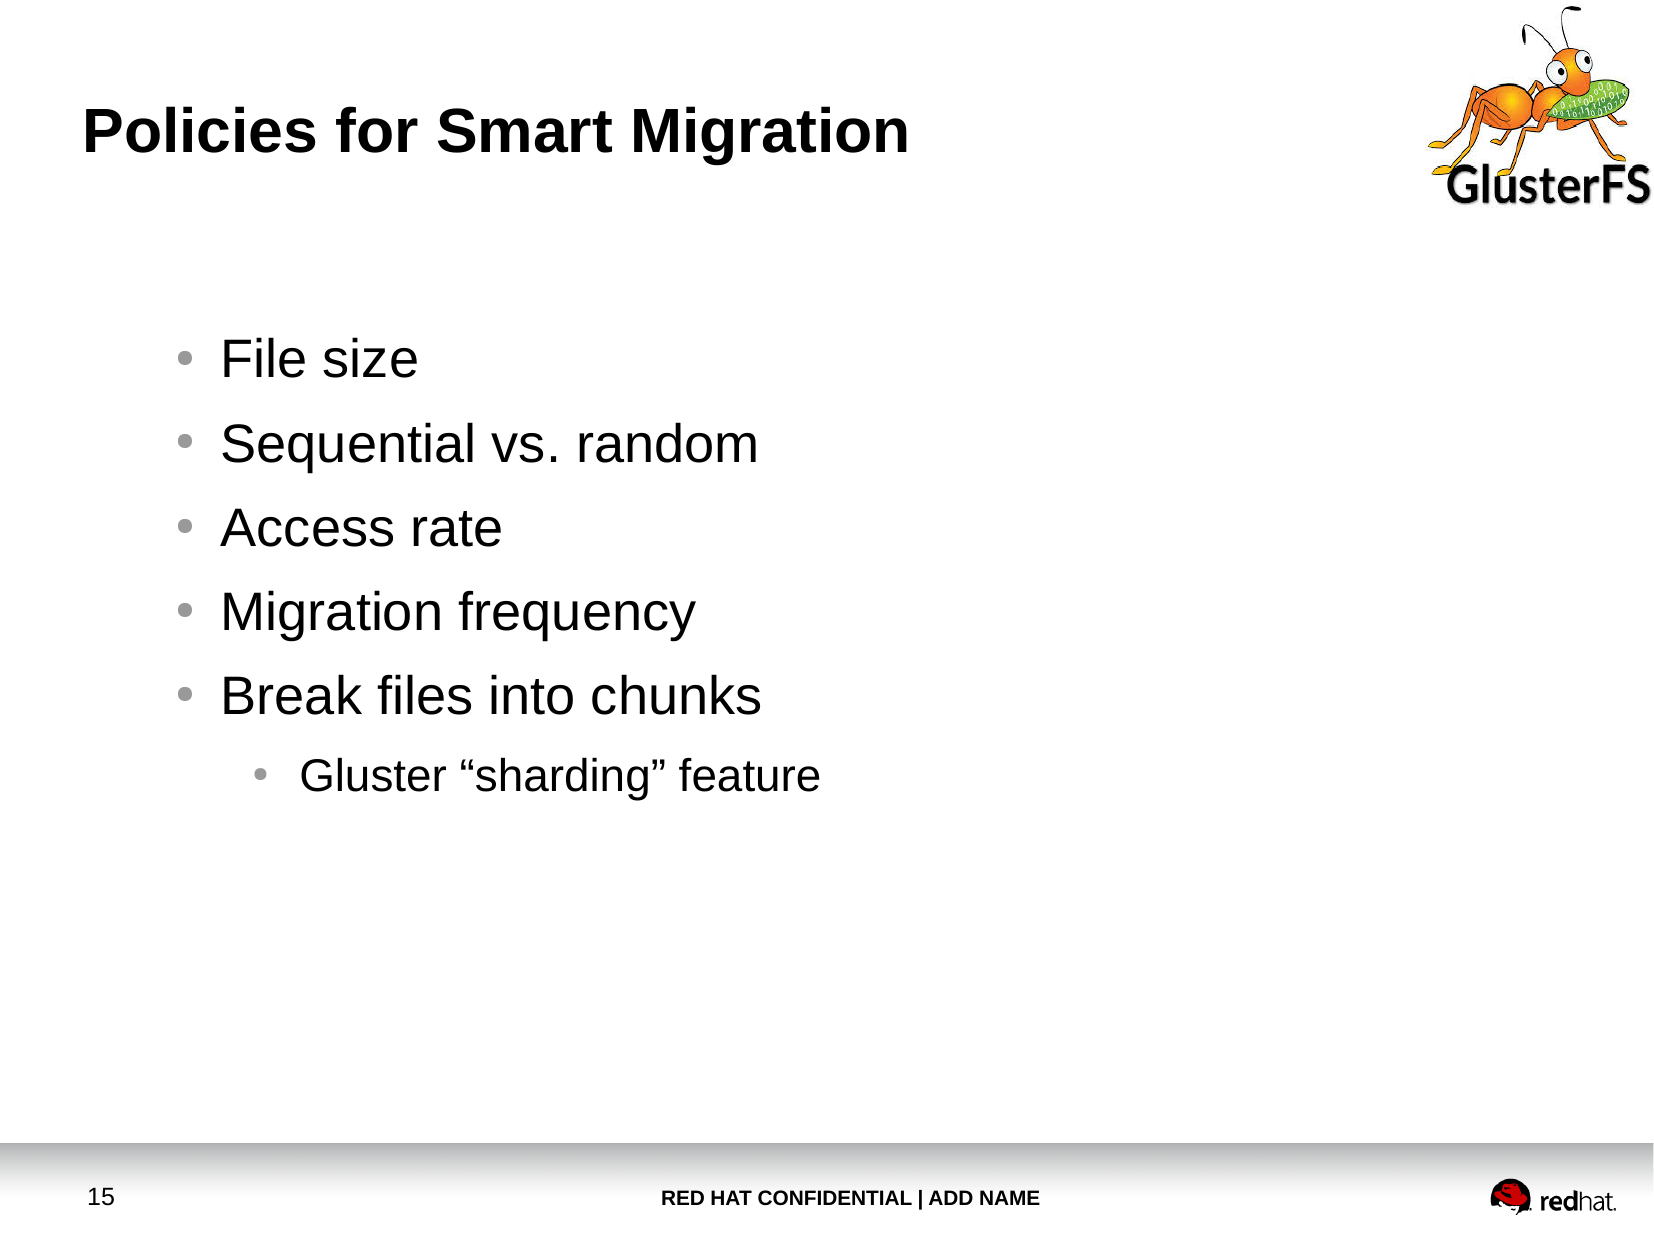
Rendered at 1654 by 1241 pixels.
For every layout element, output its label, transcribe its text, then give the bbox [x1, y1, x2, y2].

list File size Sequential vs. random Access rate Migration frequency Break files into chunks Gluster “sharding” feature [86, 244, 1576, 1039]
picture [0, 1143, 1654, 1241]
picture [1425, 4, 1653, 208]
title Policies for Smart Migration [82, 37, 1571, 226]
